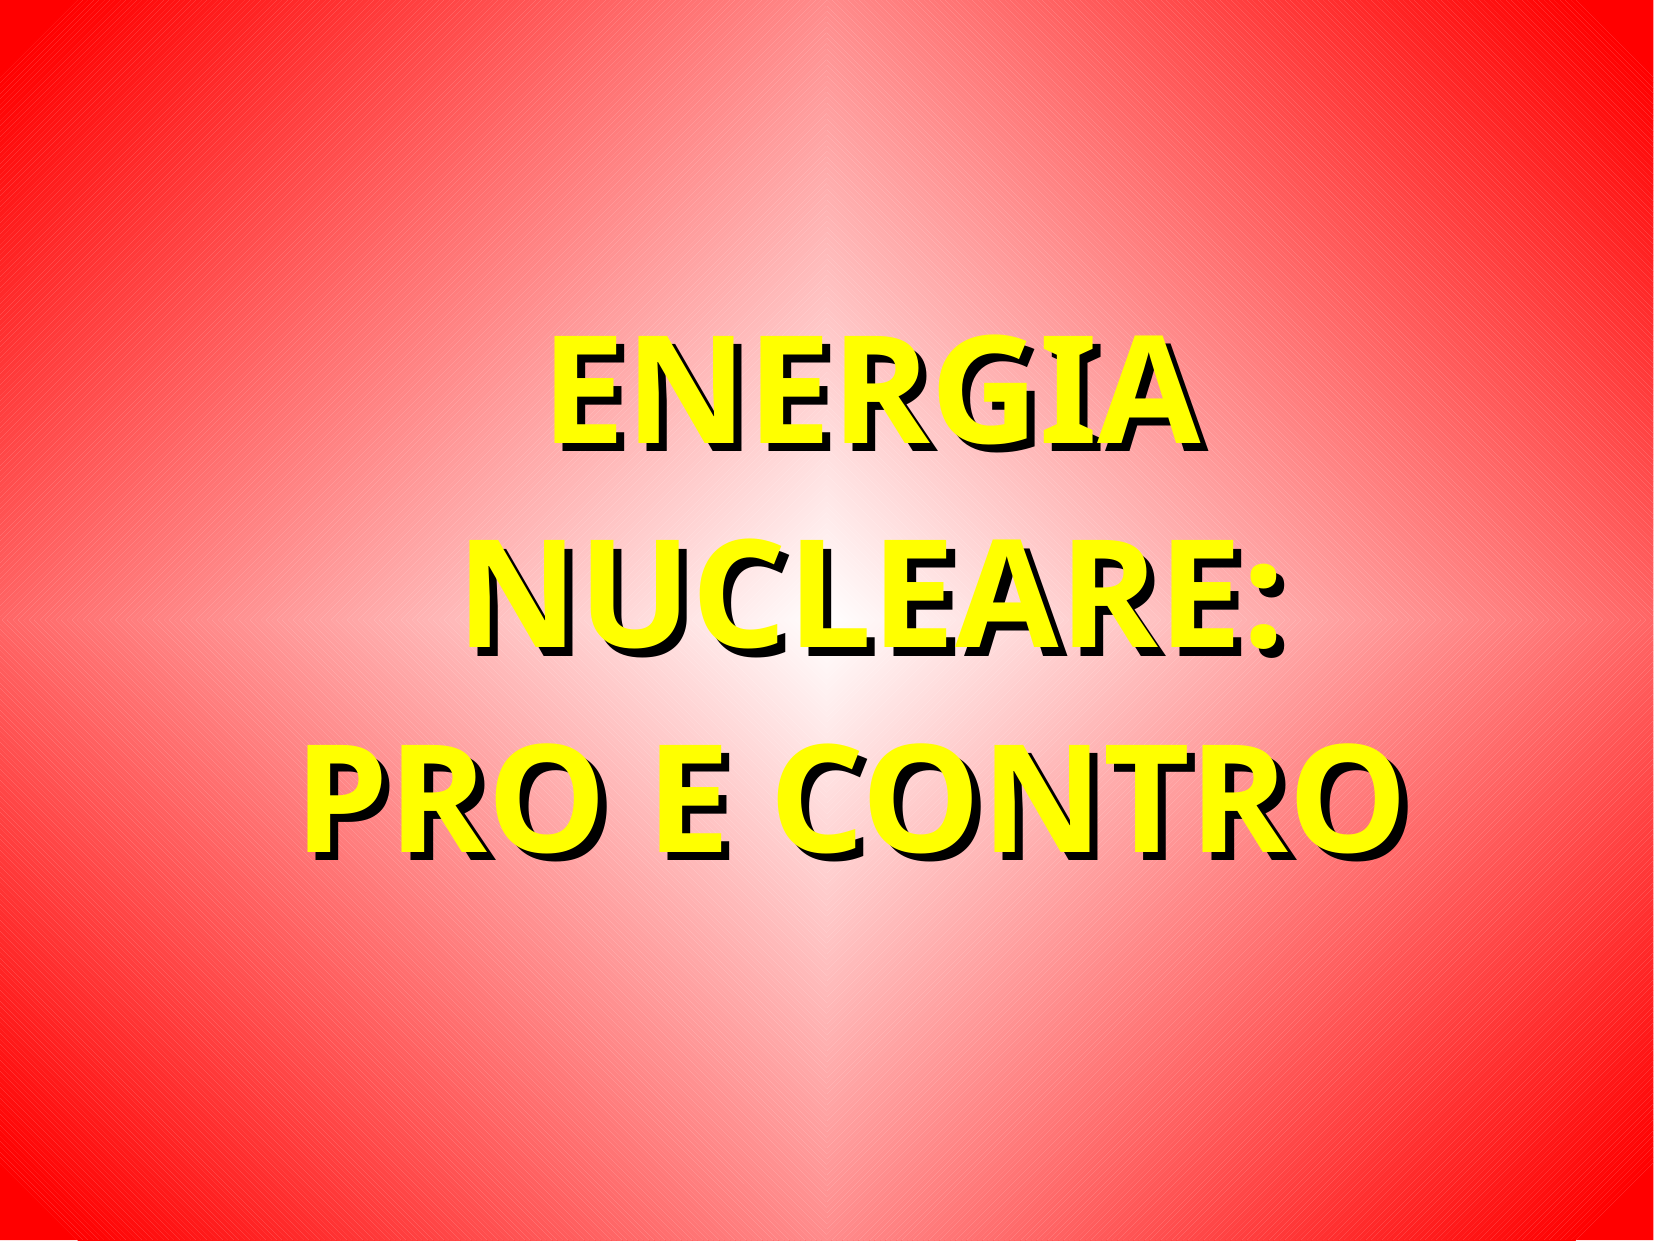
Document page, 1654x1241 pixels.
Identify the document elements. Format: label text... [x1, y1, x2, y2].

text_box ENERGIA NUCLEARE: PRO E CONTRO [147, 145, 1595, 1034]
